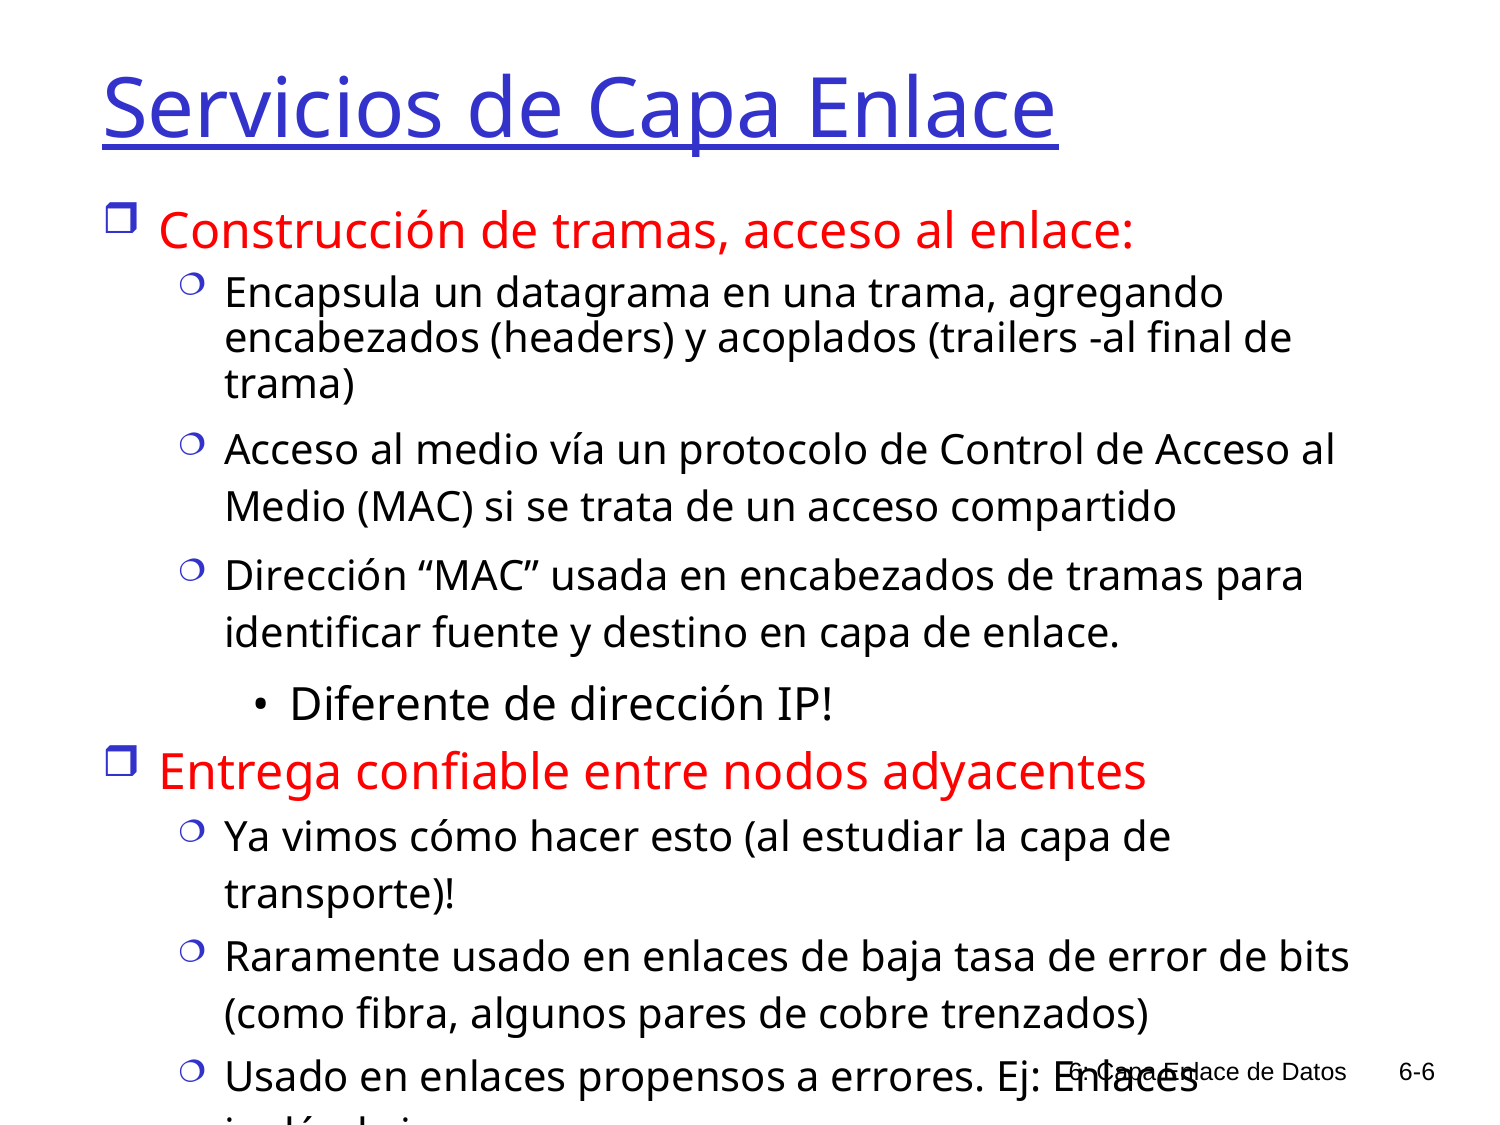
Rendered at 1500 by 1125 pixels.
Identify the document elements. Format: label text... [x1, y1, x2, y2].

list Construcción de tramas, acceso al enlace: Encapsula un datagrama en una trama, agregando encabezados (headers) y acoplados (trailers -al final de trama) Acceso al medio vía un protocolo de Control de Acceso al Medio (MAC) si se trata de un acceso compartido Dirección “MAC” usada en encabezados de tramas para identificar fuente y destino en capa de enlace. Diferente de dirección IP! Entrega confiable entre nodos adyacentes Ya vimos cómo hacer esto (al estudiar la capa de transporte)! Raramente usado en enlaces de baja tasa de error de bits (como fibra, algunos pares de cobre trenzados) Usado en enlaces propensos a errores. Ej: Enlaces inalámbricos. Q: ¿por qué tener confiabilidad a nivel de enlace además de extremo a extremo? [87, 193, 1426, 1048]
title Servicios de Capa Enlace [87, 23, 1426, 188]
